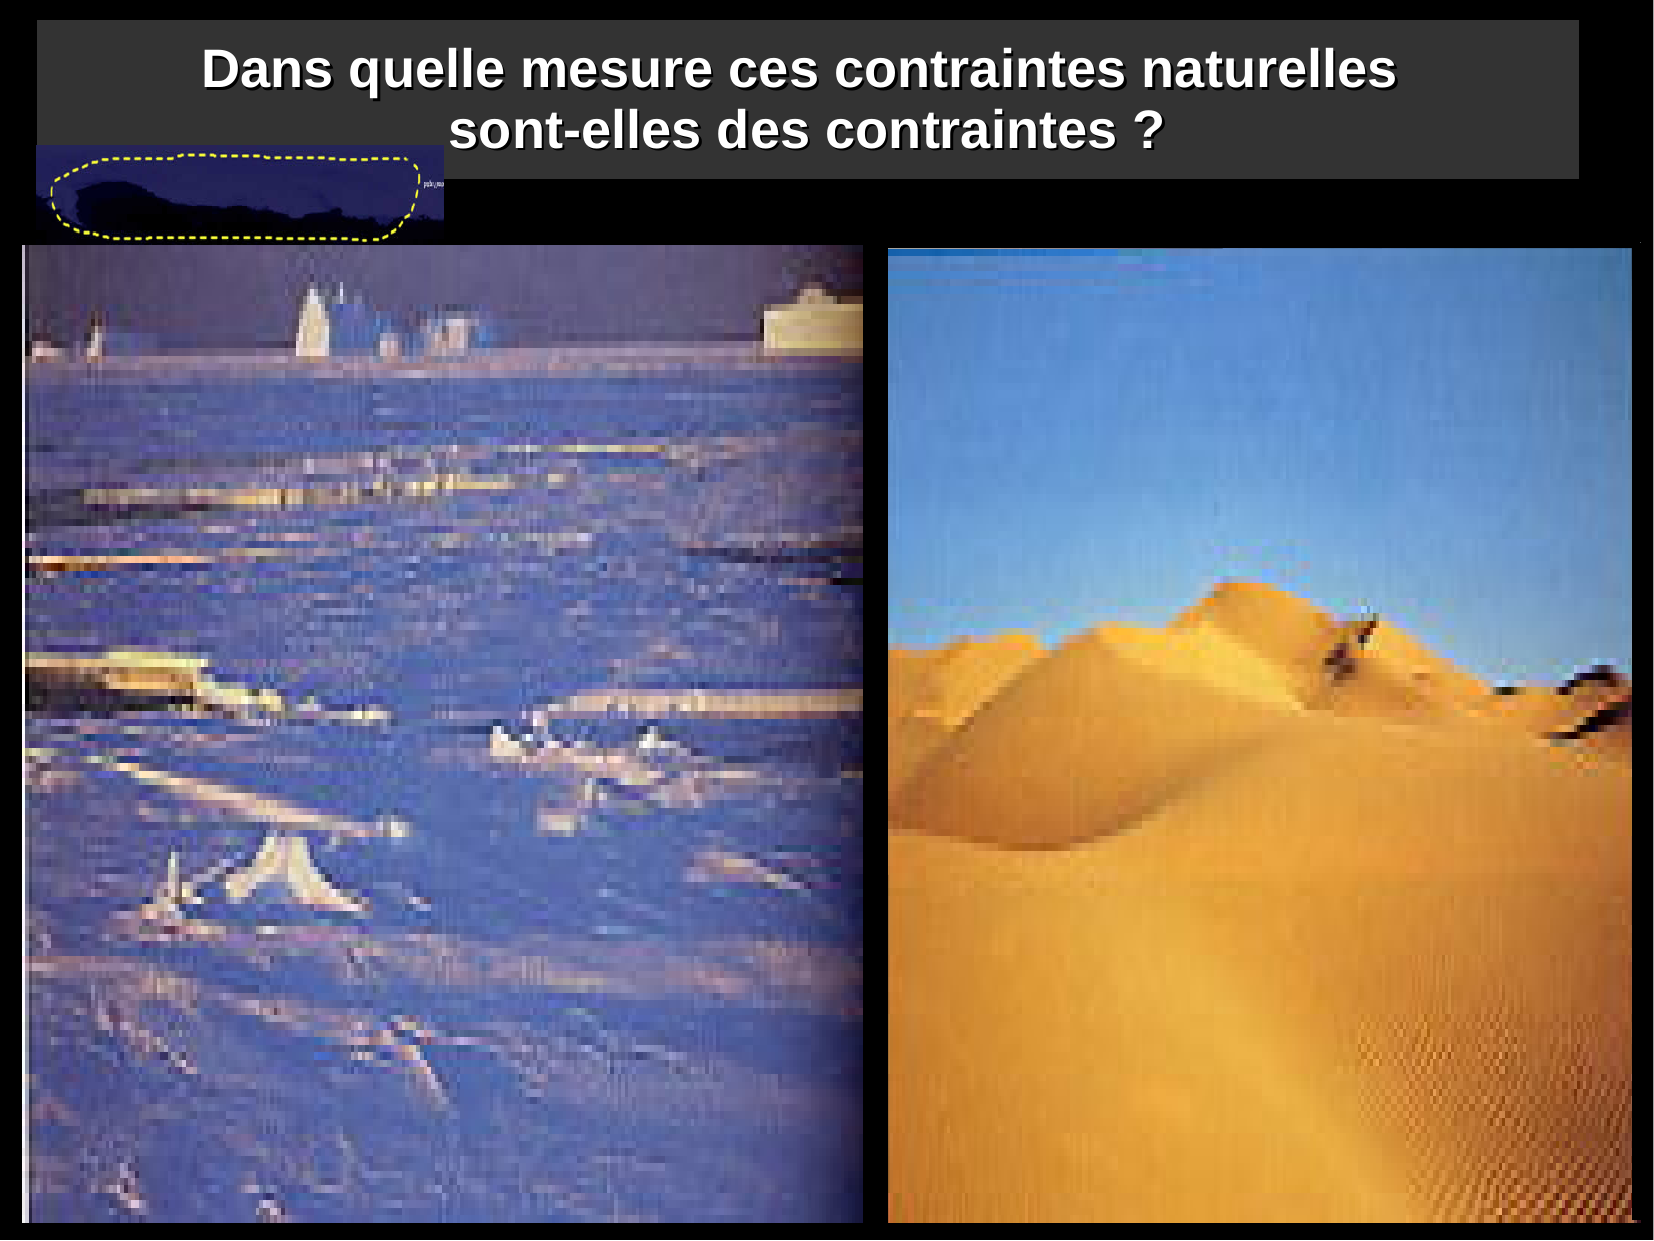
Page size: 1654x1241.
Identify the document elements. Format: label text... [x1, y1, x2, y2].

picture [22, 145, 863, 1223]
picture [888, 249, 1641, 1223]
text_box Dans quelle mesure ces contraintes naturelles sont-elles des contraintes ? [36, 19, 1580, 180]
